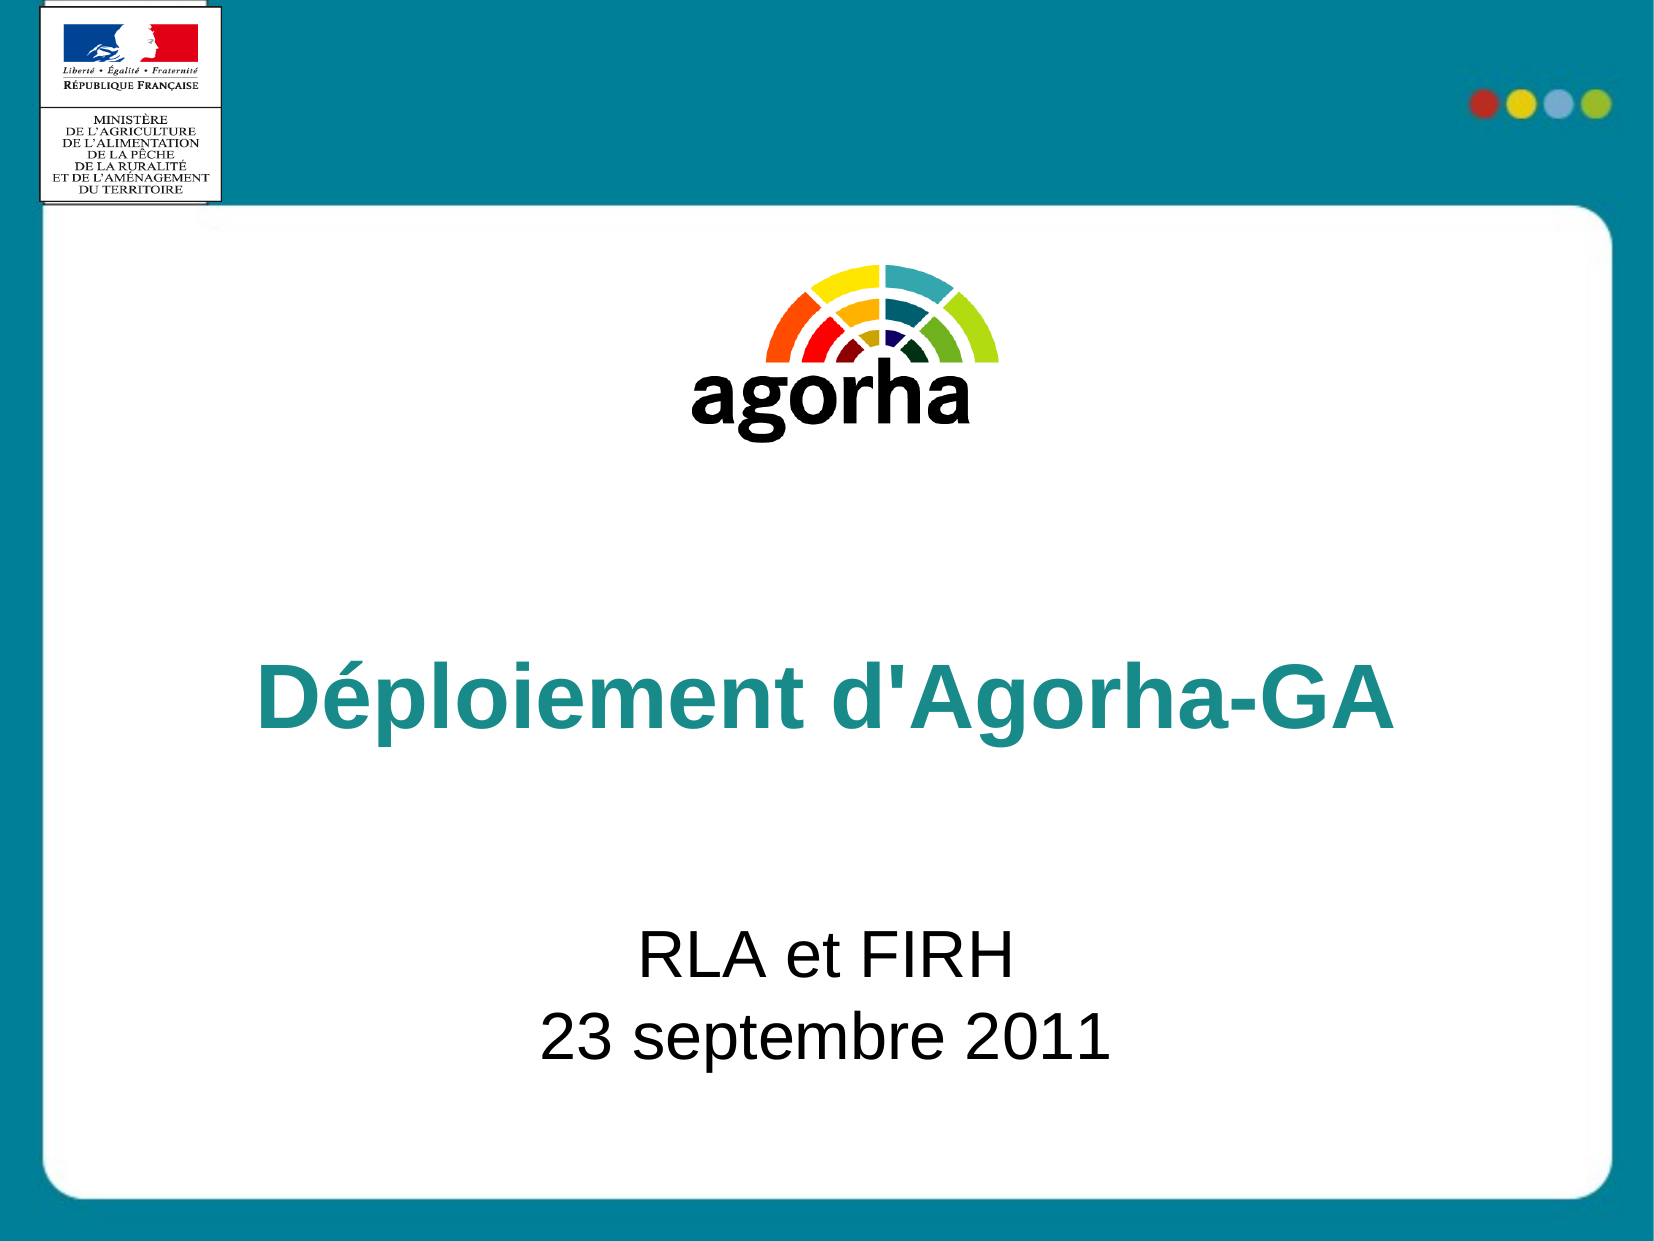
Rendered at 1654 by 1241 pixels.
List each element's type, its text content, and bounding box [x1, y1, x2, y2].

picture [1595, 72, 1603, 77]
picture [0, 0, 1654, 1241]
picture [692, 265, 999, 443]
subtitle Déploiement d'Agorha-GA RLA et FIRH 23 septembre 2011 [59, 0, 1595, 1124]
